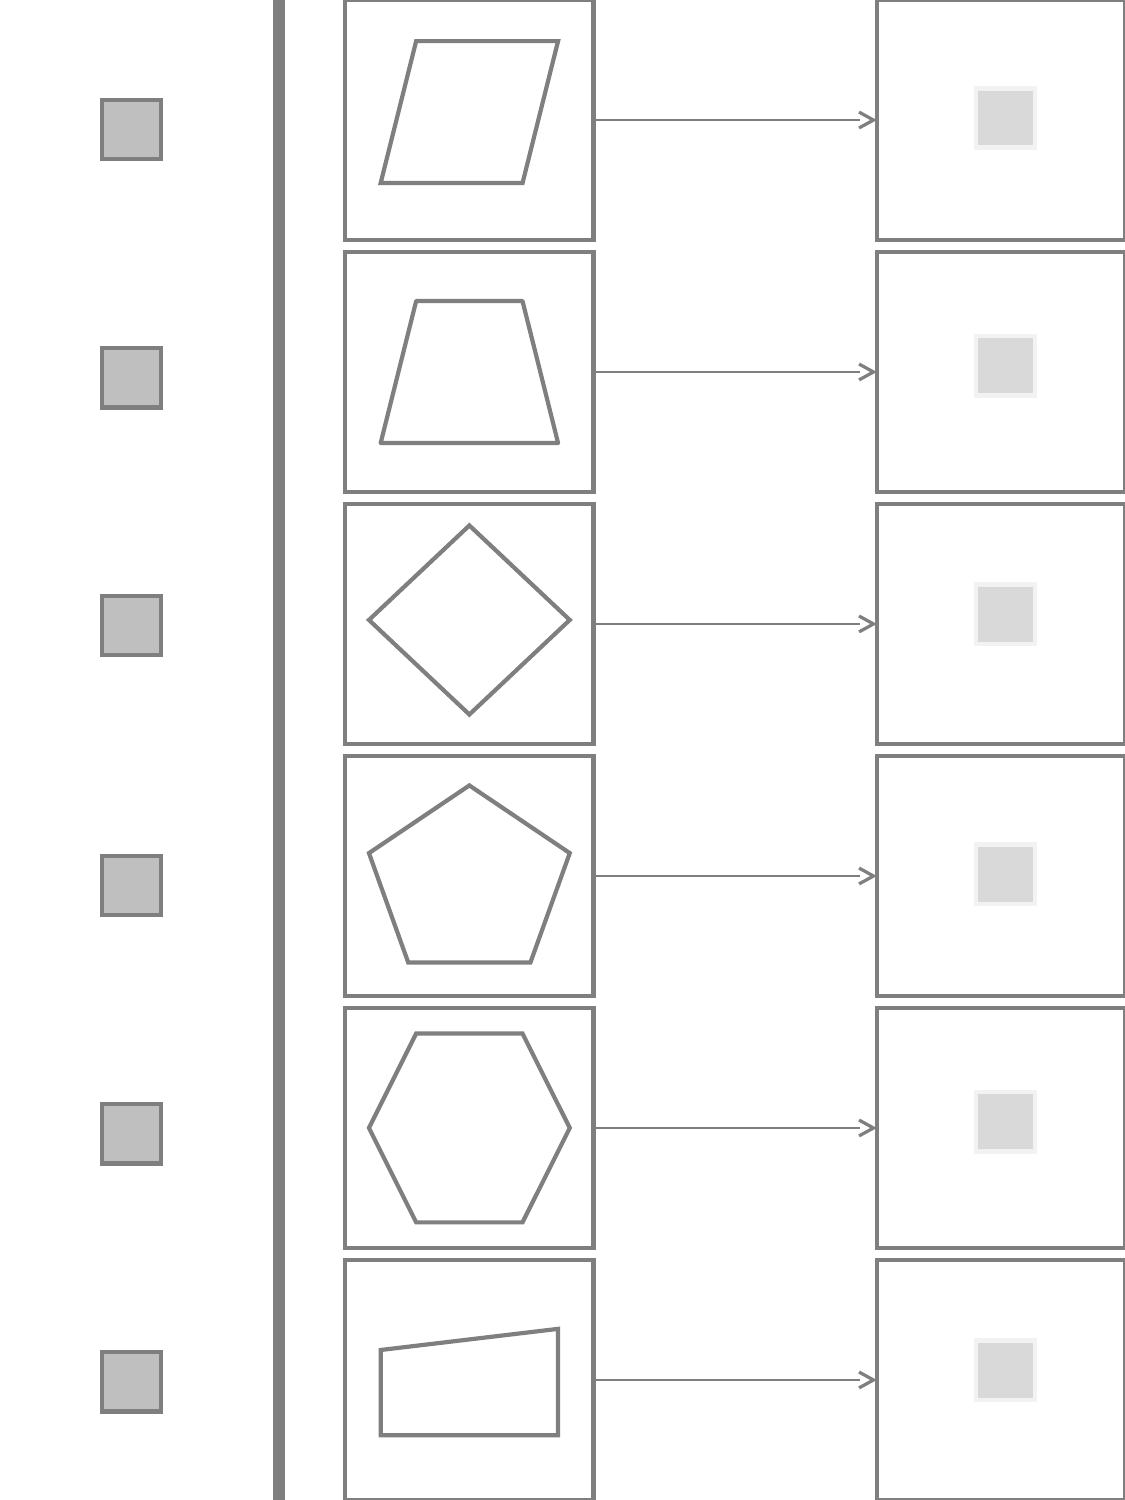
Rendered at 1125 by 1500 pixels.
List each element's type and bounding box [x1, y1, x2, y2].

text_box [876, 0, 1125, 241]
text_box [876, 503, 1125, 744]
text_box [876, 1259, 1125, 1500]
text_box [101, 596, 161, 656]
text_box [345, 1259, 594, 1500]
text_box [101, 1104, 161, 1164]
text_box [876, 251, 1125, 492]
text_box [876, 1008, 1125, 1248]
text_box [345, 503, 594, 744]
text_box [345, 0, 594, 241]
text_box [345, 1008, 594, 1248]
text_box [101, 1352, 161, 1412]
text_box [101, 100, 161, 160]
text_box [876, 755, 1125, 996]
text_box [101, 348, 161, 408]
text_box [345, 755, 594, 996]
text_box [345, 251, 594, 492]
text_box [101, 856, 161, 916]
